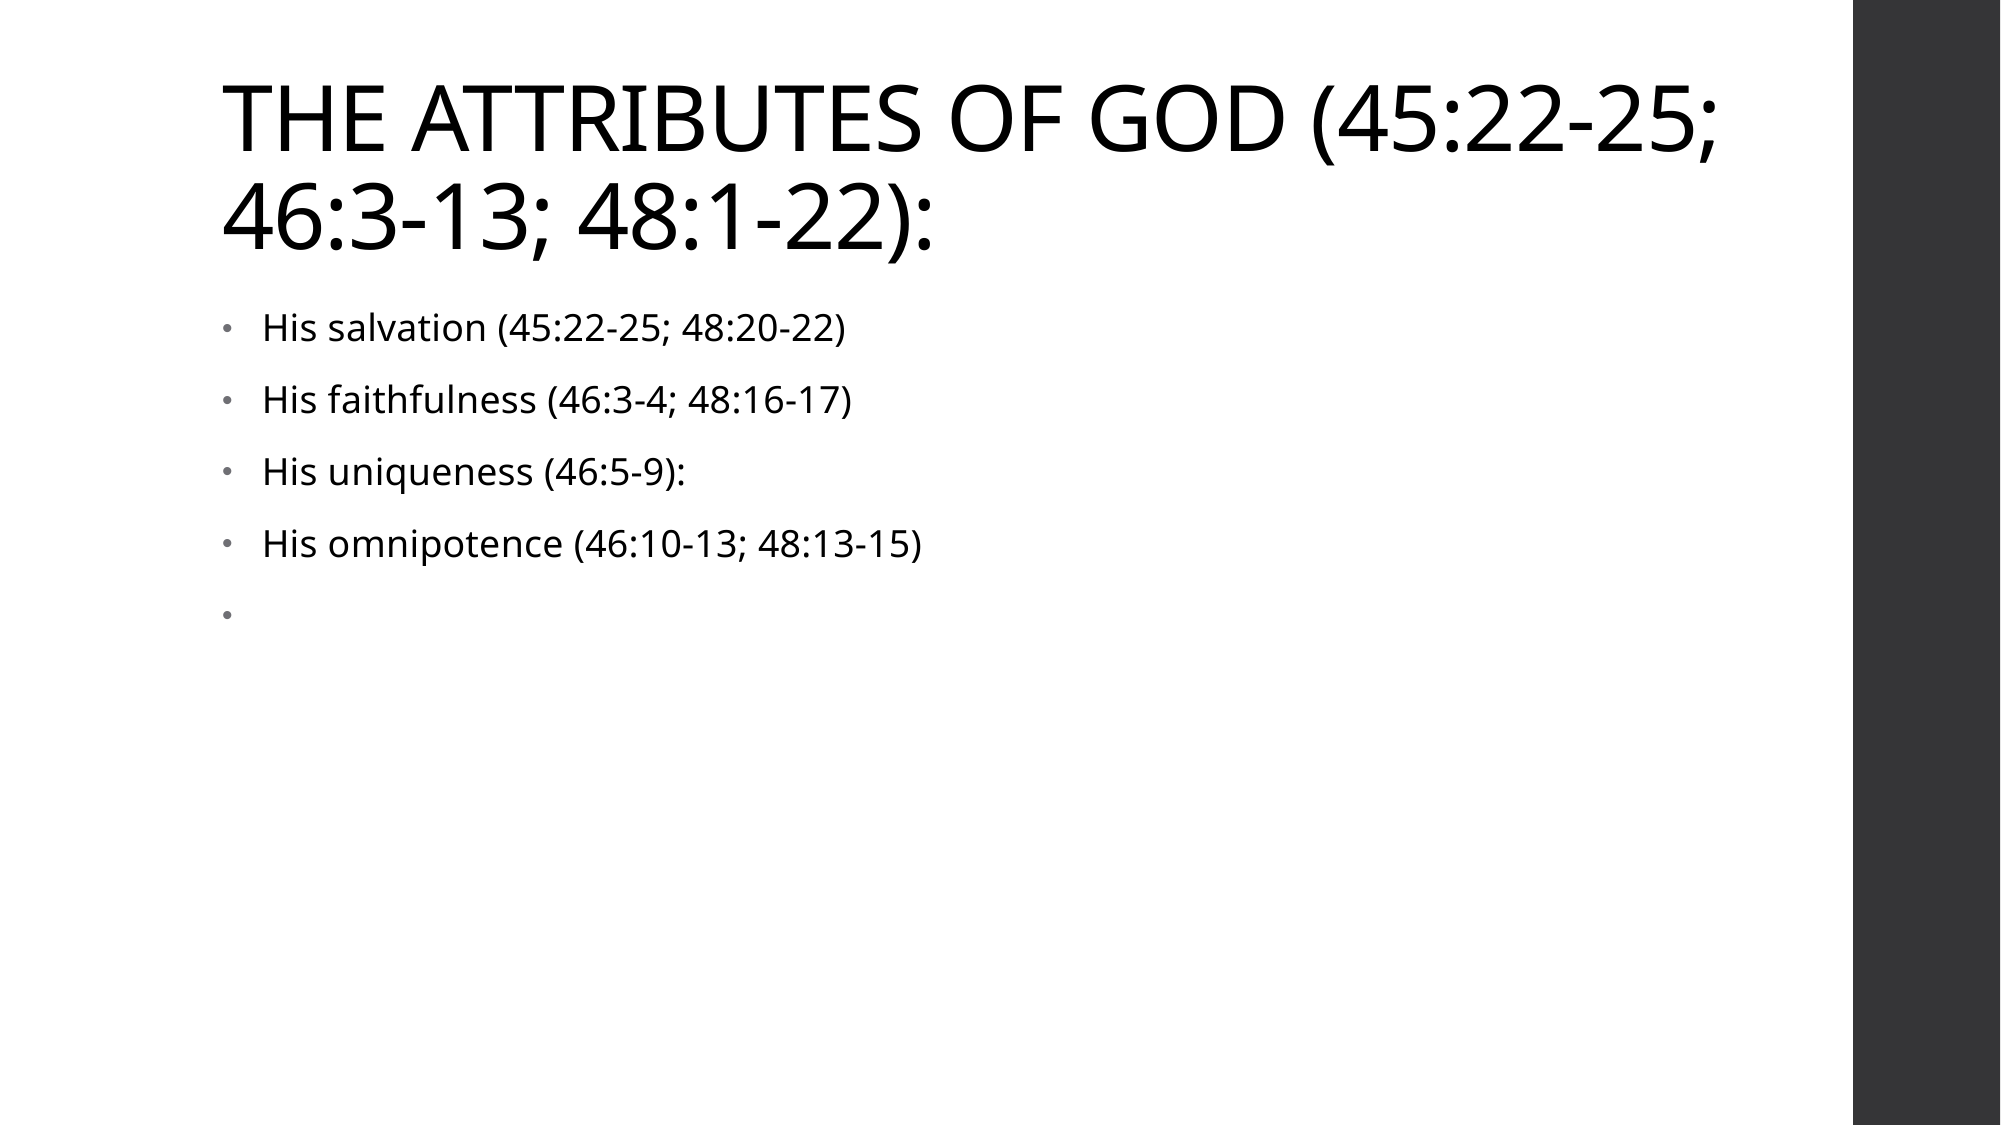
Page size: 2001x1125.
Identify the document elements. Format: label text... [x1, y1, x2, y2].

list His salvation (45:22-25; 48:20-22) His faithfulness (46:3-4; 48:16-17) His uniqueness (46:5-9): His omnipotence (46:10-13; 48:13-15) [206, 299, 1617, 1014]
title THE ATTRIBUTES OF GOD (45:22-25; 46:3-13; 48:1-22): [206, 60, 1797, 278]
